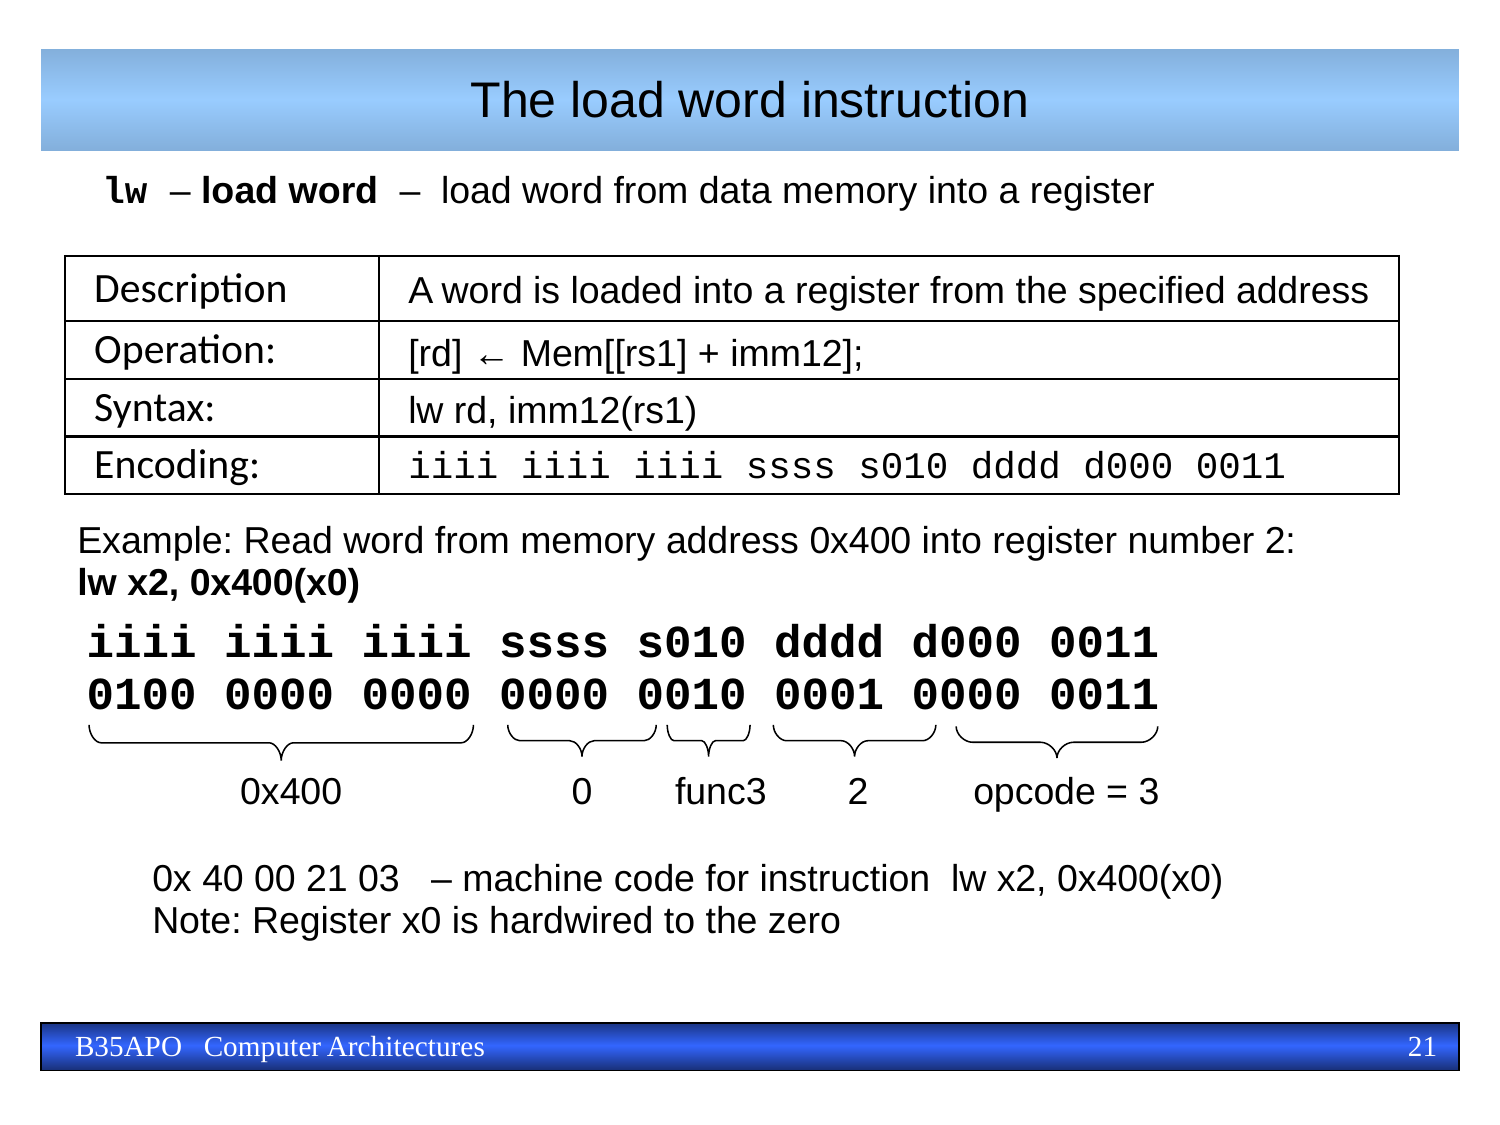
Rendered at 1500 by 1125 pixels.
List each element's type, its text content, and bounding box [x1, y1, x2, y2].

text_box 0 [544, 763, 620, 821]
title The load word instruction [41, 49, 1459, 151]
table_cell Encoding: [66, 438, 378, 493]
table_header A word is loaded into a register from the specified address [380, 257, 1398, 320]
table_header Description [66, 257, 378, 320]
text_box iiii iiii iiii ssss s010 dddd d000 0011 0100 0000 0000 0000 0010 0001 0000 0011 [71, 612, 1185, 731]
text_box 0x400 [207, 763, 376, 821]
table_cell Syntax: [66, 380, 378, 435]
text_box Example: Read word from memory address 0x400 into register number 2: lw x2, 0x400(x0) [62, 512, 1351, 612]
table_cell Operation: [66, 322, 378, 378]
text_box lw – load word – load word from data memory into a register [87, 162, 1400, 223]
text_box 0x 40 00 21 03 – machine code for instruction lw x2, 0x400(x0) Note: Register x0 is hardwired to the zero [137, 849, 1332, 991]
text_box opcode = 3 [956, 763, 1177, 821]
table_cell lw rd, imm12(rs1) [380, 380, 1398, 435]
table_cell [rd] ← Mem[[rs1] + imm12]; [380, 322, 1398, 378]
text_box 2 [820, 763, 896, 821]
table_cell iiii iiii iiii ssss s010 dddd d000 0011 [380, 438, 1398, 493]
text_box func3 [645, 763, 796, 821]
